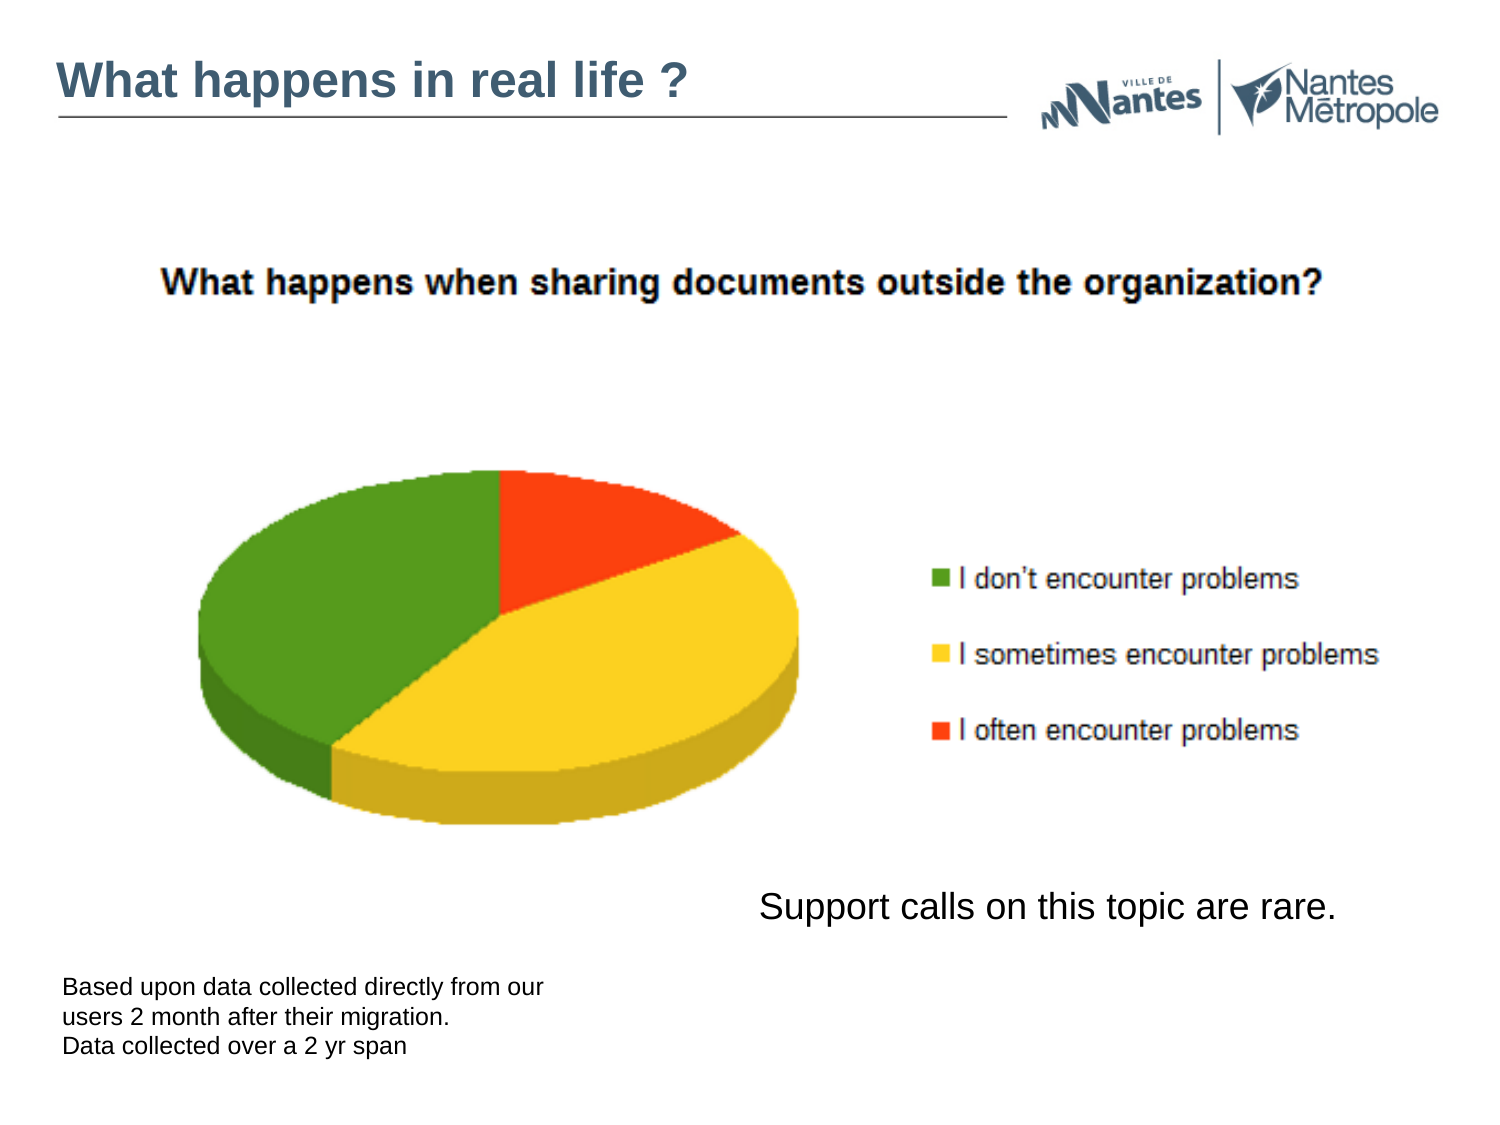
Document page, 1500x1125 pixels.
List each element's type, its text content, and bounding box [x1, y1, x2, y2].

text_box Support calls on this topic are rare. [744, 874, 1353, 935]
picture [0, 0, 1500, 1125]
title What happens in real life ? [41, 36, 1128, 119]
text_box Based upon data collected directly from our users 2 month after their migration. Data collected over a 2 yr span [47, 962, 567, 1081]
